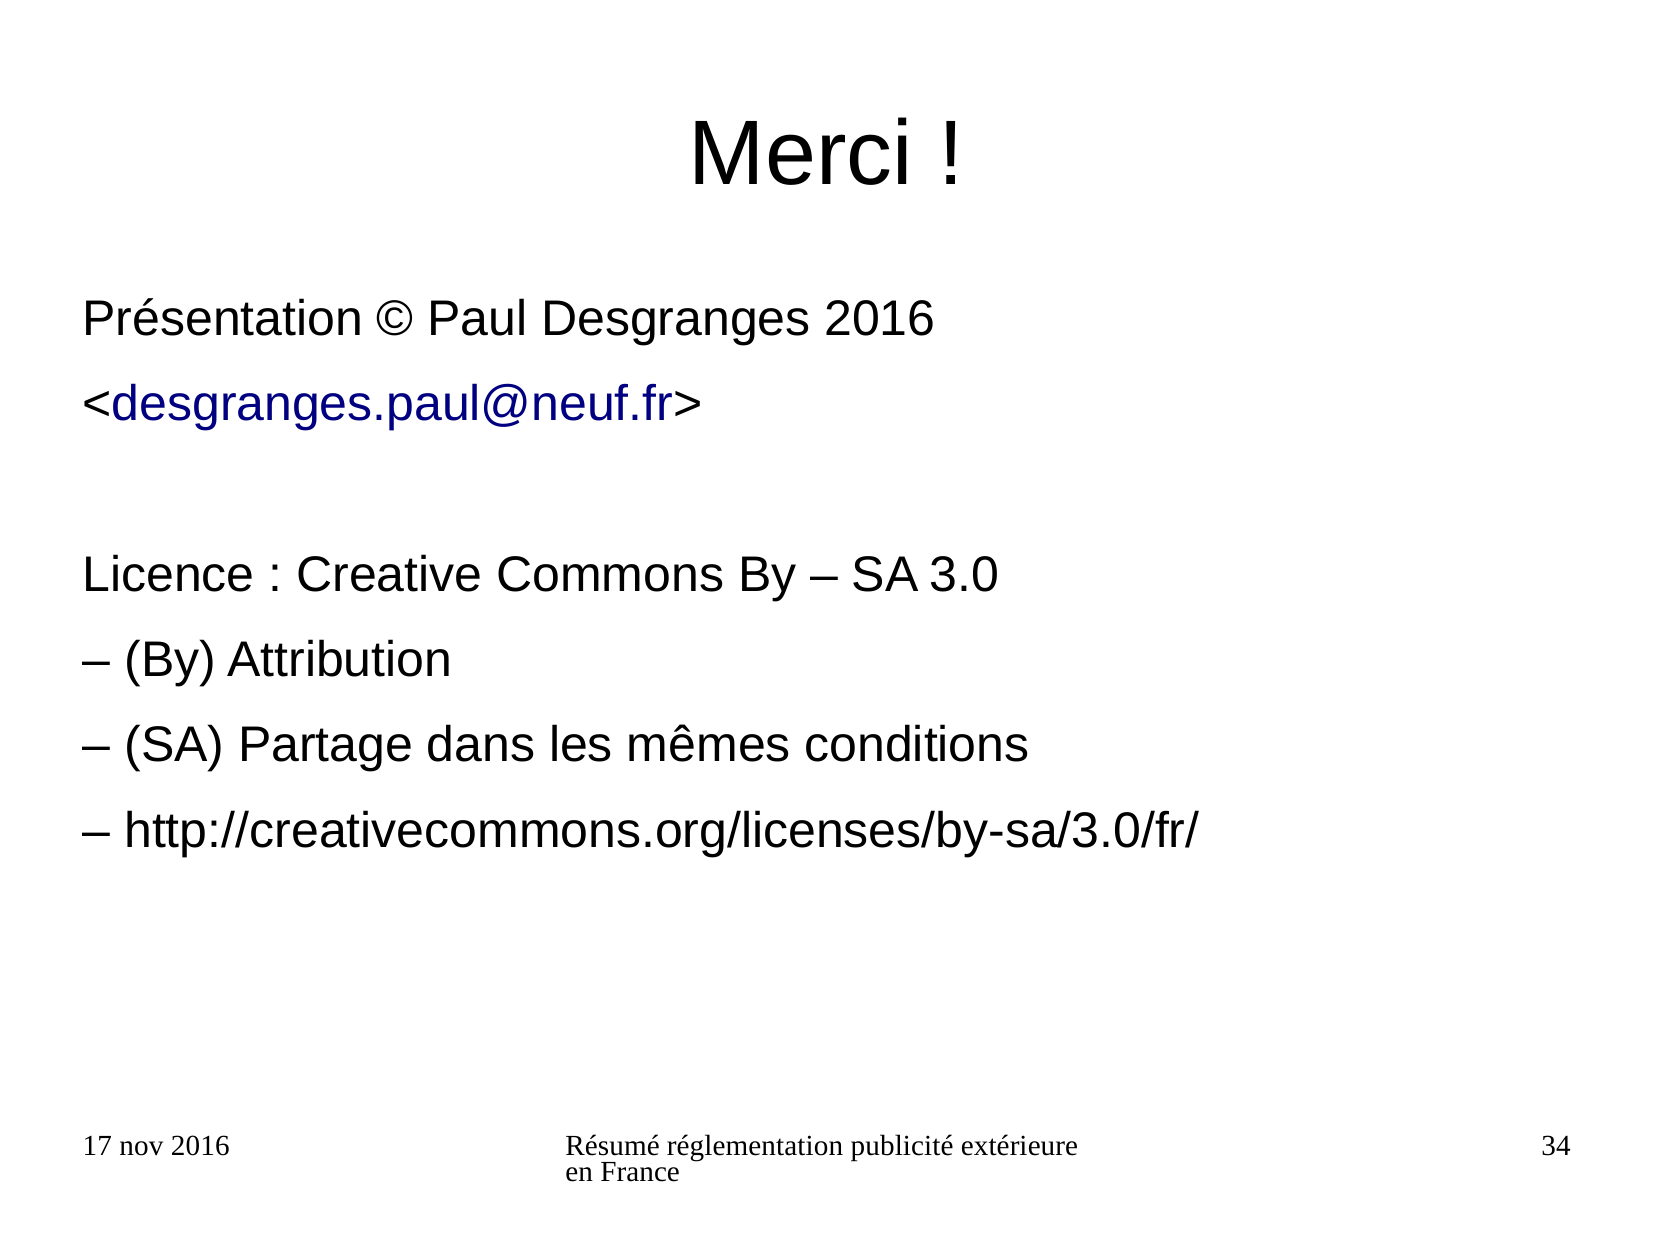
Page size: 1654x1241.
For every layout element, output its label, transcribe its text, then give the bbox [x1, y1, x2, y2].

title Merci ! [82, 49, 1571, 257]
list Présentation © Paul Desgranges 2016 <desgranges.paul@neuf.fr> Licence : Creative Commons By – SA 3.0 – (By) Attribution – (SA) Partage dans les mêmes conditions – http://creativecommons.org/licenses/by-sa/3.0/fr/ [82, 290, 1571, 1010]
